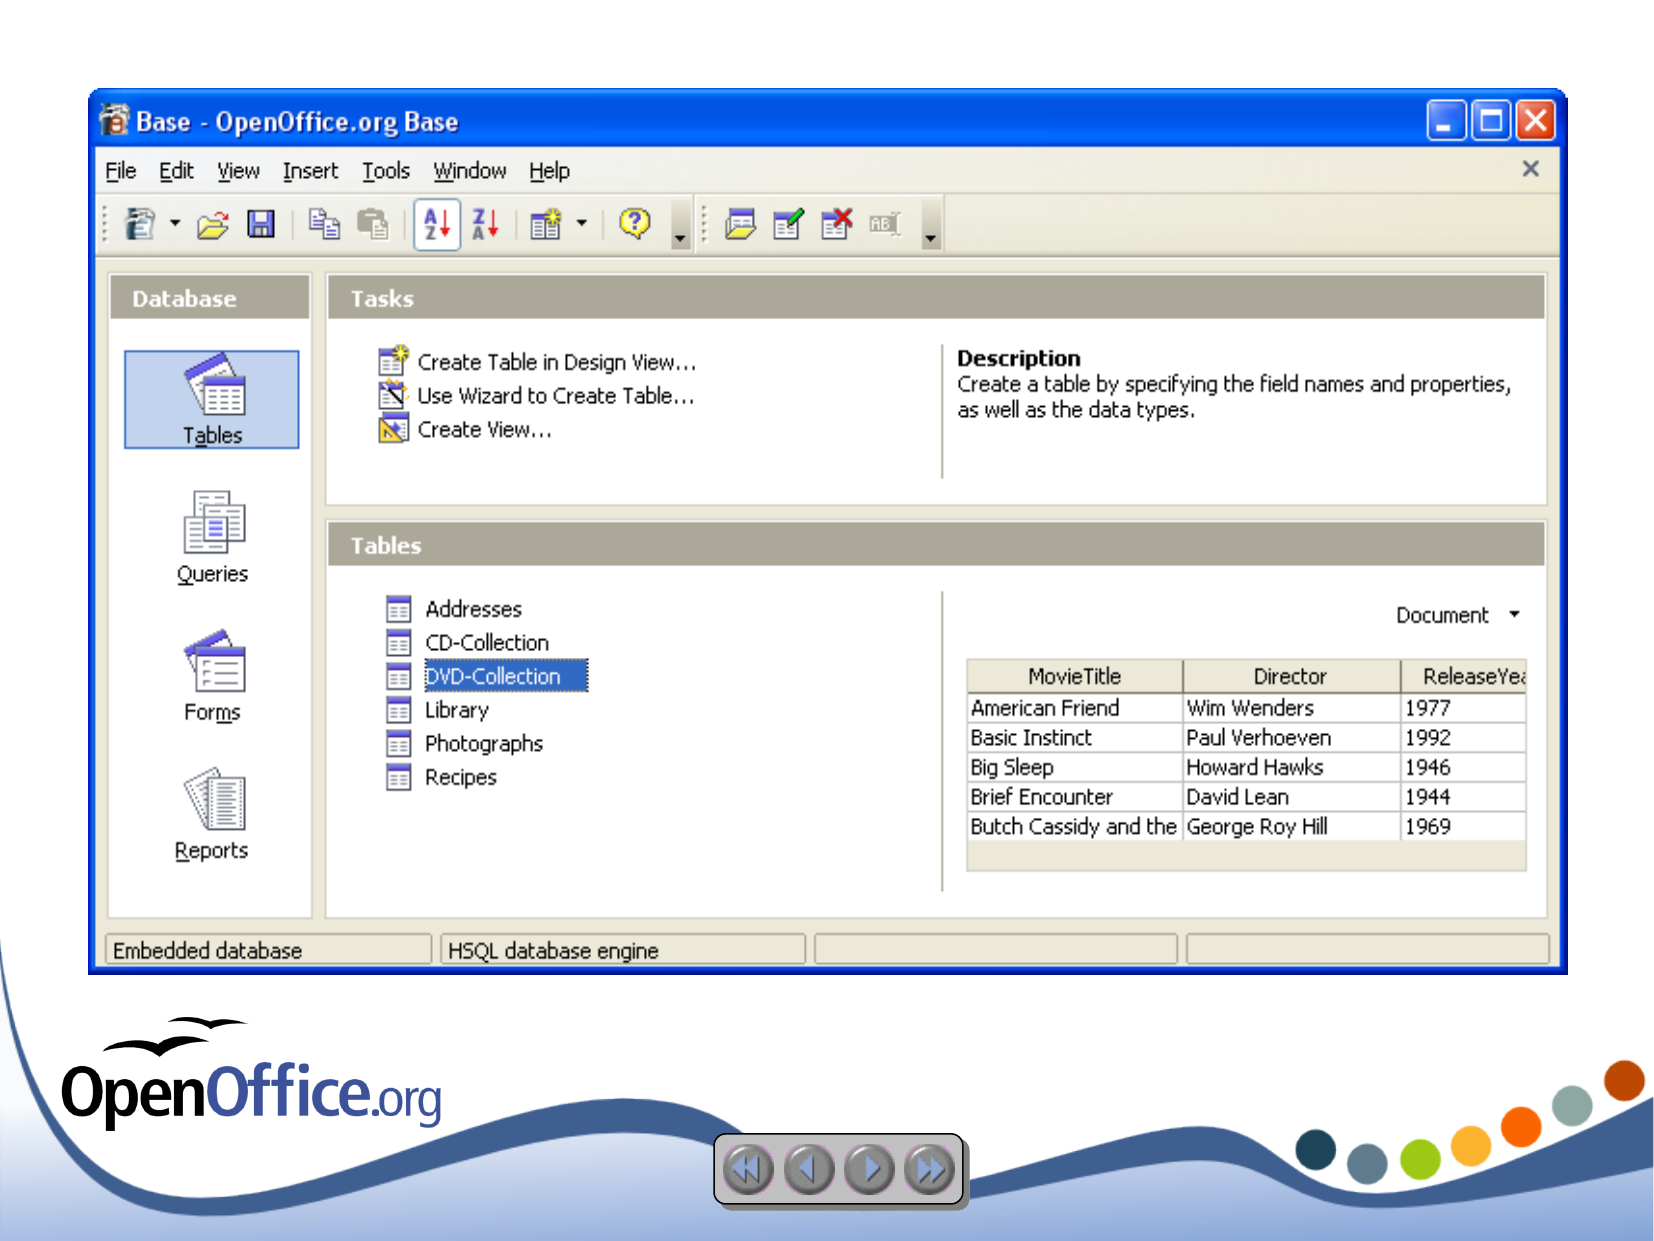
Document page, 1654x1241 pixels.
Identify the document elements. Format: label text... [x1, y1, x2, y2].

text_box [714, 1133, 963, 1204]
title OpenOffice.org base [82, 49, 1571, 208]
picture [0, 88, 1654, 1241]
